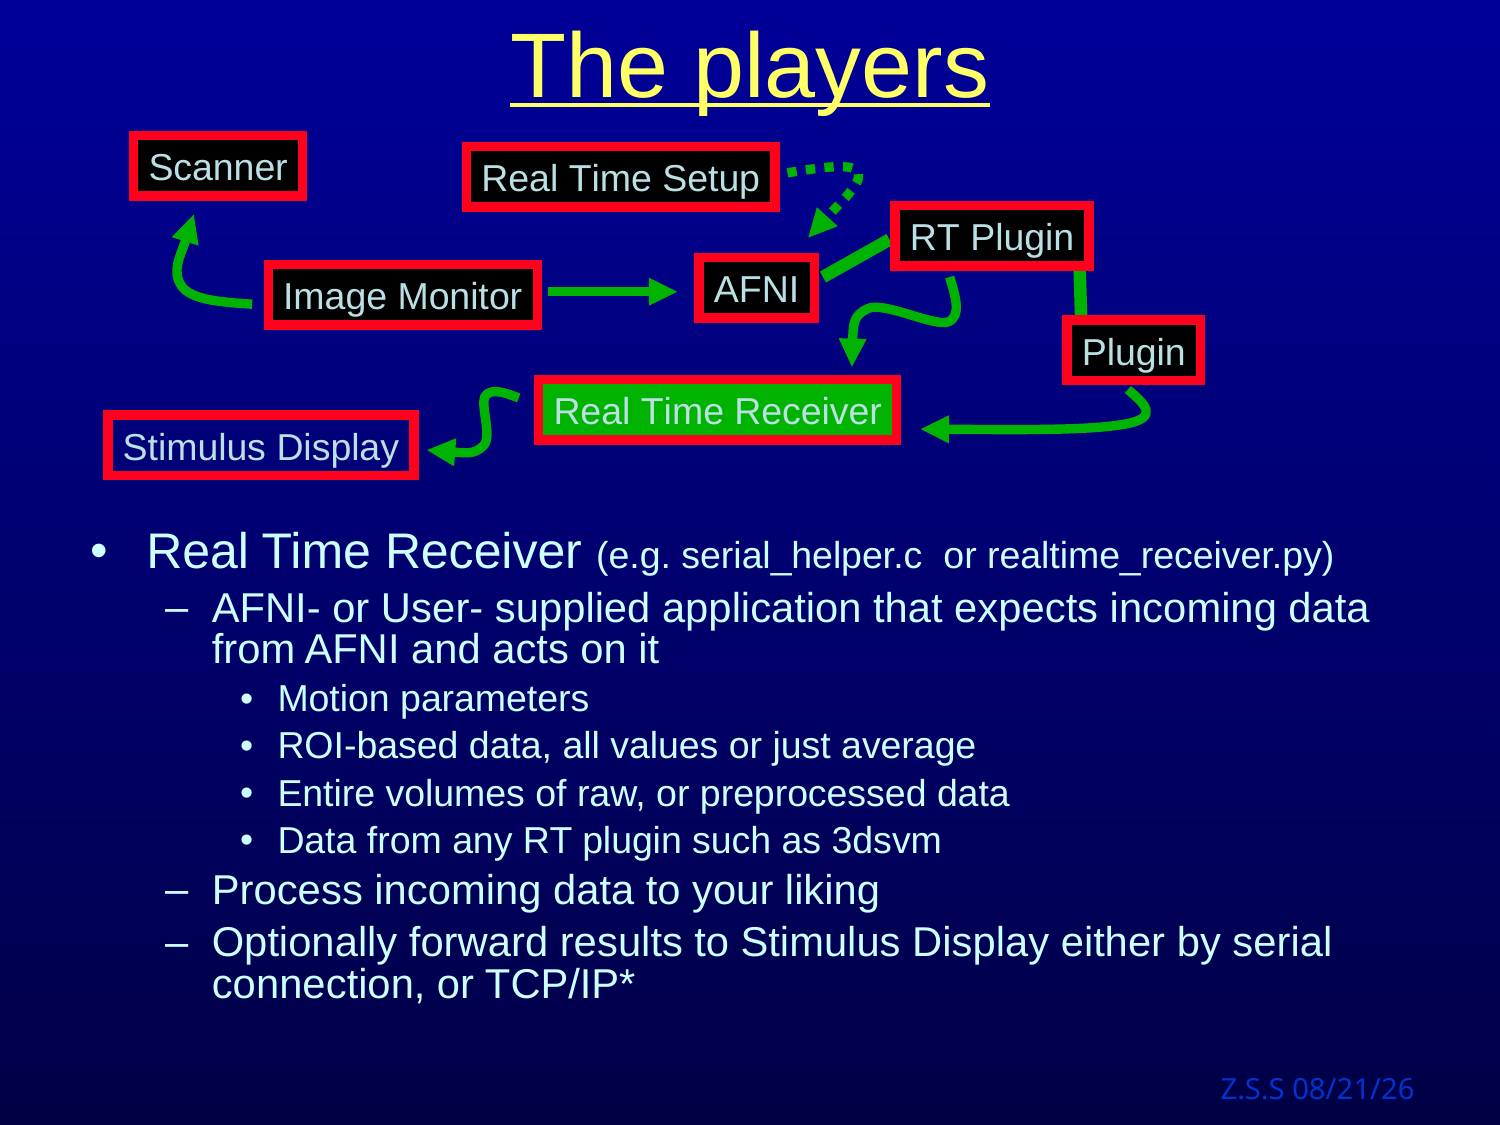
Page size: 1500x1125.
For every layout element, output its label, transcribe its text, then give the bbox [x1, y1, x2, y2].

text_box Scanner [133, 135, 303, 196]
title The players [75, 0, 1426, 160]
text_box Plugin [1067, 320, 1201, 381]
text_box Real Time Receiver [538, 379, 897, 440]
text_box Image Monitor [268, 264, 538, 325]
text_box AFNI [699, 257, 815, 319]
text_box Stimulus Display [107, 414, 415, 476]
list Real Time Receiver (e.g. serial_helper.c or realtime_receiver.py) AFNI- or User- supplied application that expects incoming data from AFNI and acts on it Motion parameters ROI-based data, all values or just average Entire volumes of raw, or preprocessed data Data from any RT plugin such as 3dsvm Process incoming data to your liking Optionally forward results to Stimulus Display either by serial connection, or TCP/IP* [75, 520, 1426, 1046]
text_box Real Time Setup [466, 146, 776, 208]
text_box RT Plugin [895, 205, 1090, 266]
